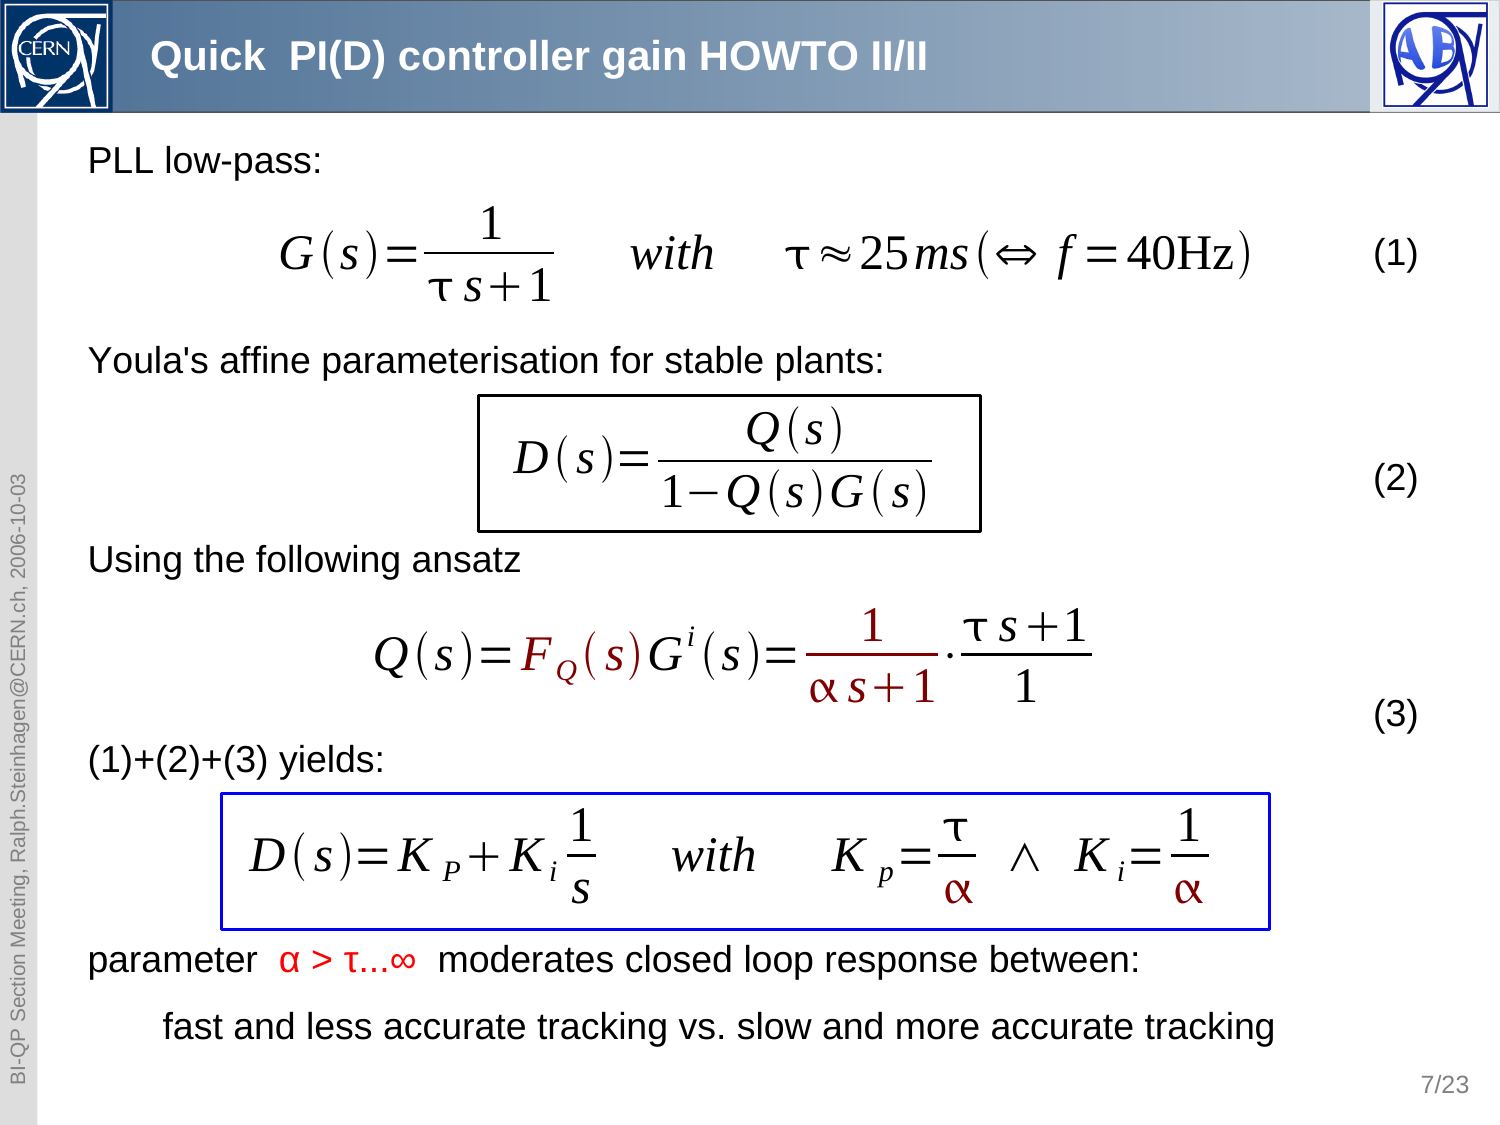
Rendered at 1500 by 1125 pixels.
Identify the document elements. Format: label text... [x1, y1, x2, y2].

list PLL low-pass: Youla's affine parameterisation for stable plants: Using the following ansatz (1)+(2)+(3) yields: parameter α > τ...∞ moderates closed loop response between: fast and less accurate tracking vs. slow and more accurate tracking [87, 137, 1438, 1048]
picture [1382, 1, 1489, 108]
chart [499, 401, 945, 520]
chart [234, 797, 1223, 916]
chart [360, 596, 1106, 715]
text_box (2) [1358, 448, 1434, 506]
text_box (3) [1358, 685, 1434, 742]
title Quick PI(D) controller gain HOWTO II/II [150, 0, 1201, 113]
picture [0, 0, 113, 113]
text_box (1) [1358, 224, 1434, 282]
chart [265, 194, 1265, 313]
